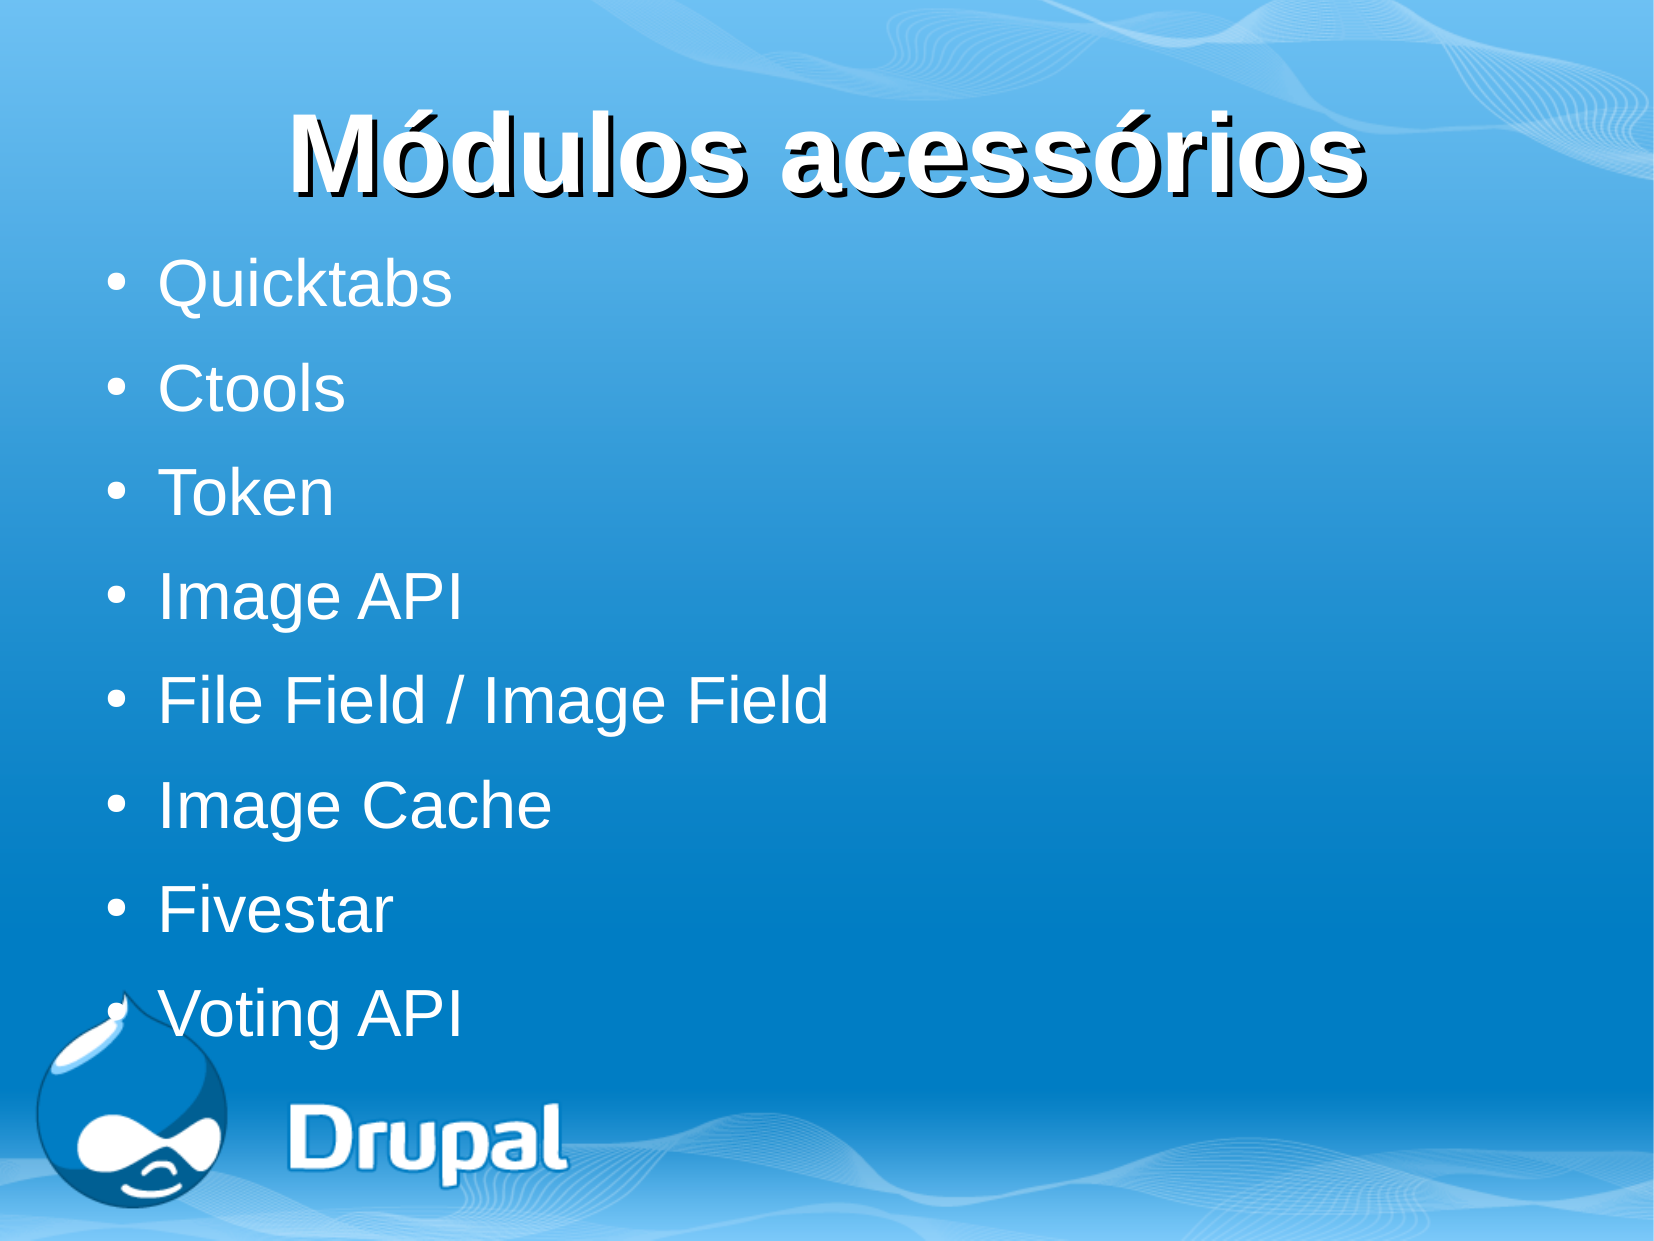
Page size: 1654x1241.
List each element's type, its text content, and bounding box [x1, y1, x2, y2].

list Quicktabs Ctools Token Image API File Field / Image Field Image Cache Fivestar Voting API [86, 246, 1576, 1051]
picture [0, 0, 1654, 1241]
title Módulos acessórios [82, 49, 1571, 257]
